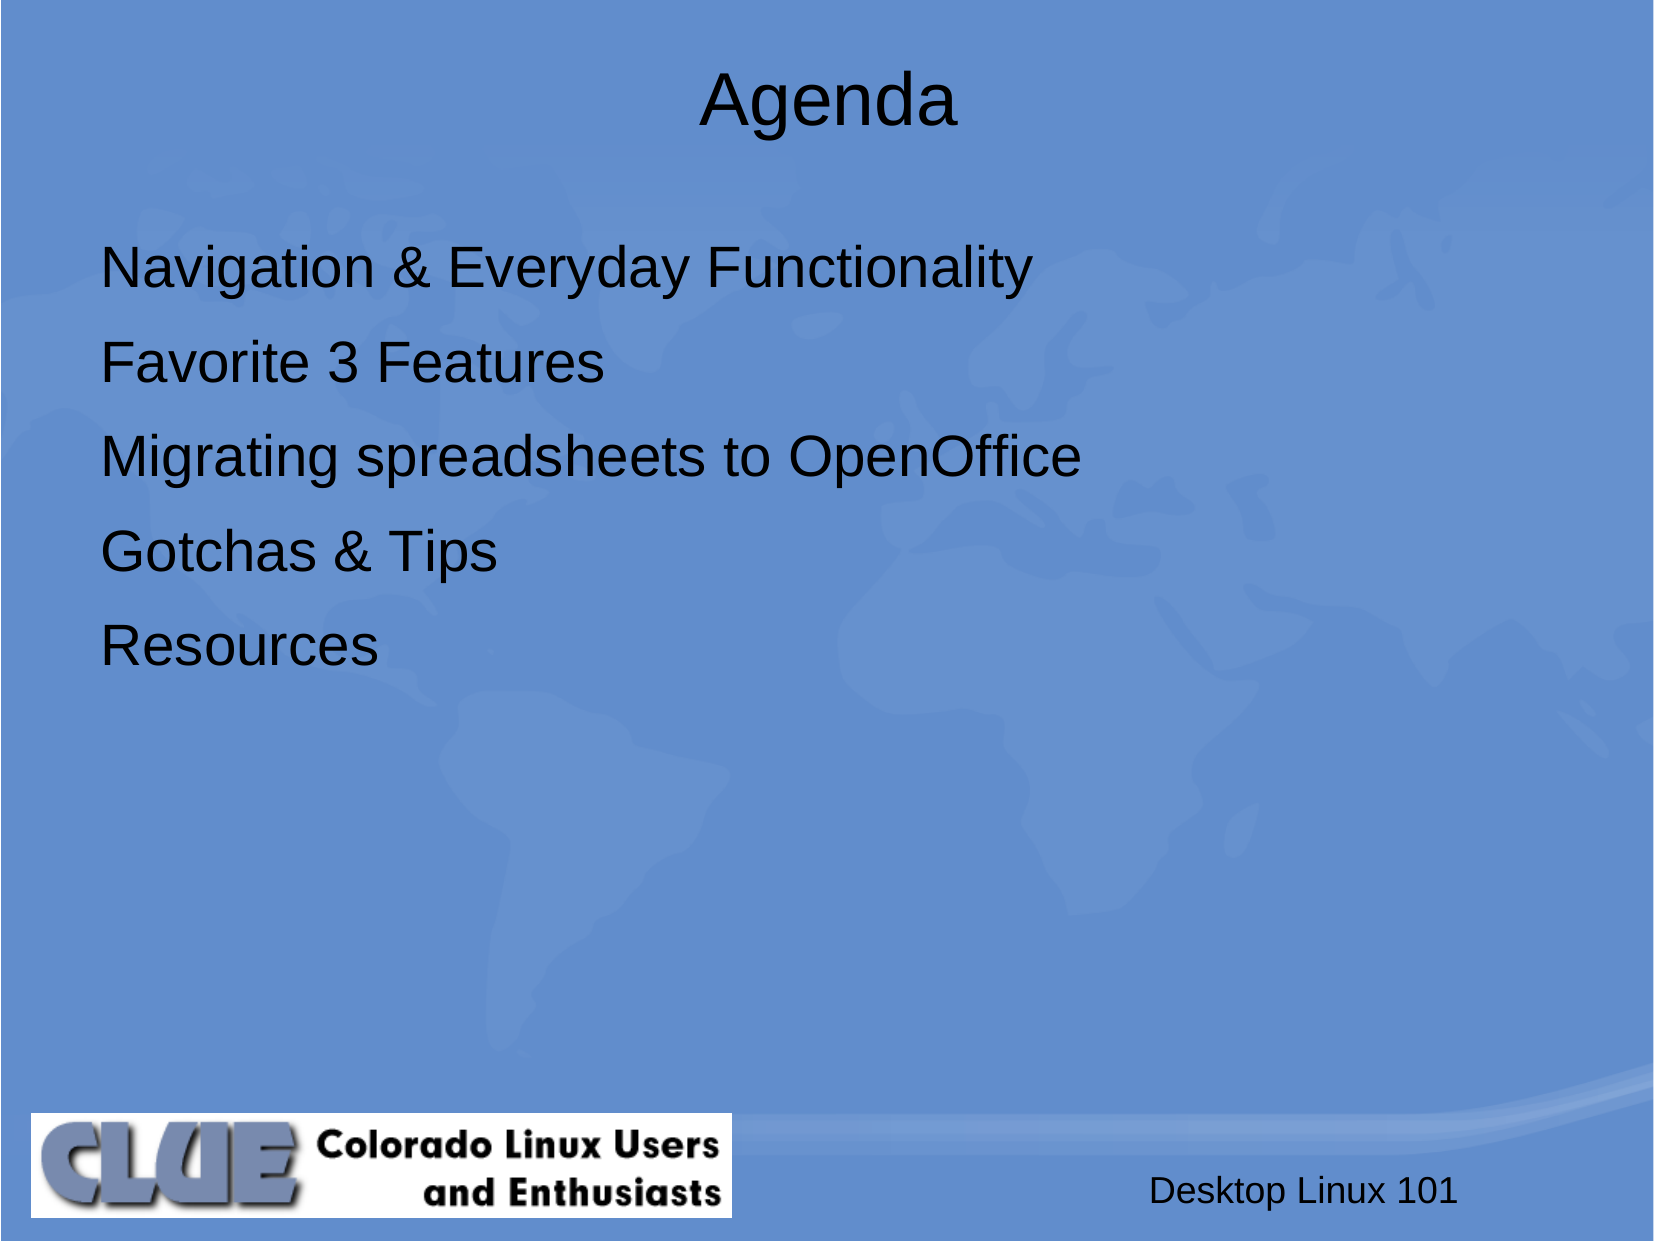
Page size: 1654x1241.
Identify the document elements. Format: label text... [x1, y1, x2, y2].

picture [1, 0, 1654, 1241]
list Navigation & Everyday Functionality Favorite 3 Features Migrating spreadsheets to OpenOffice Gotchas & Tips Resources [82, 234, 1571, 1098]
title Agenda [82, 44, 1576, 156]
